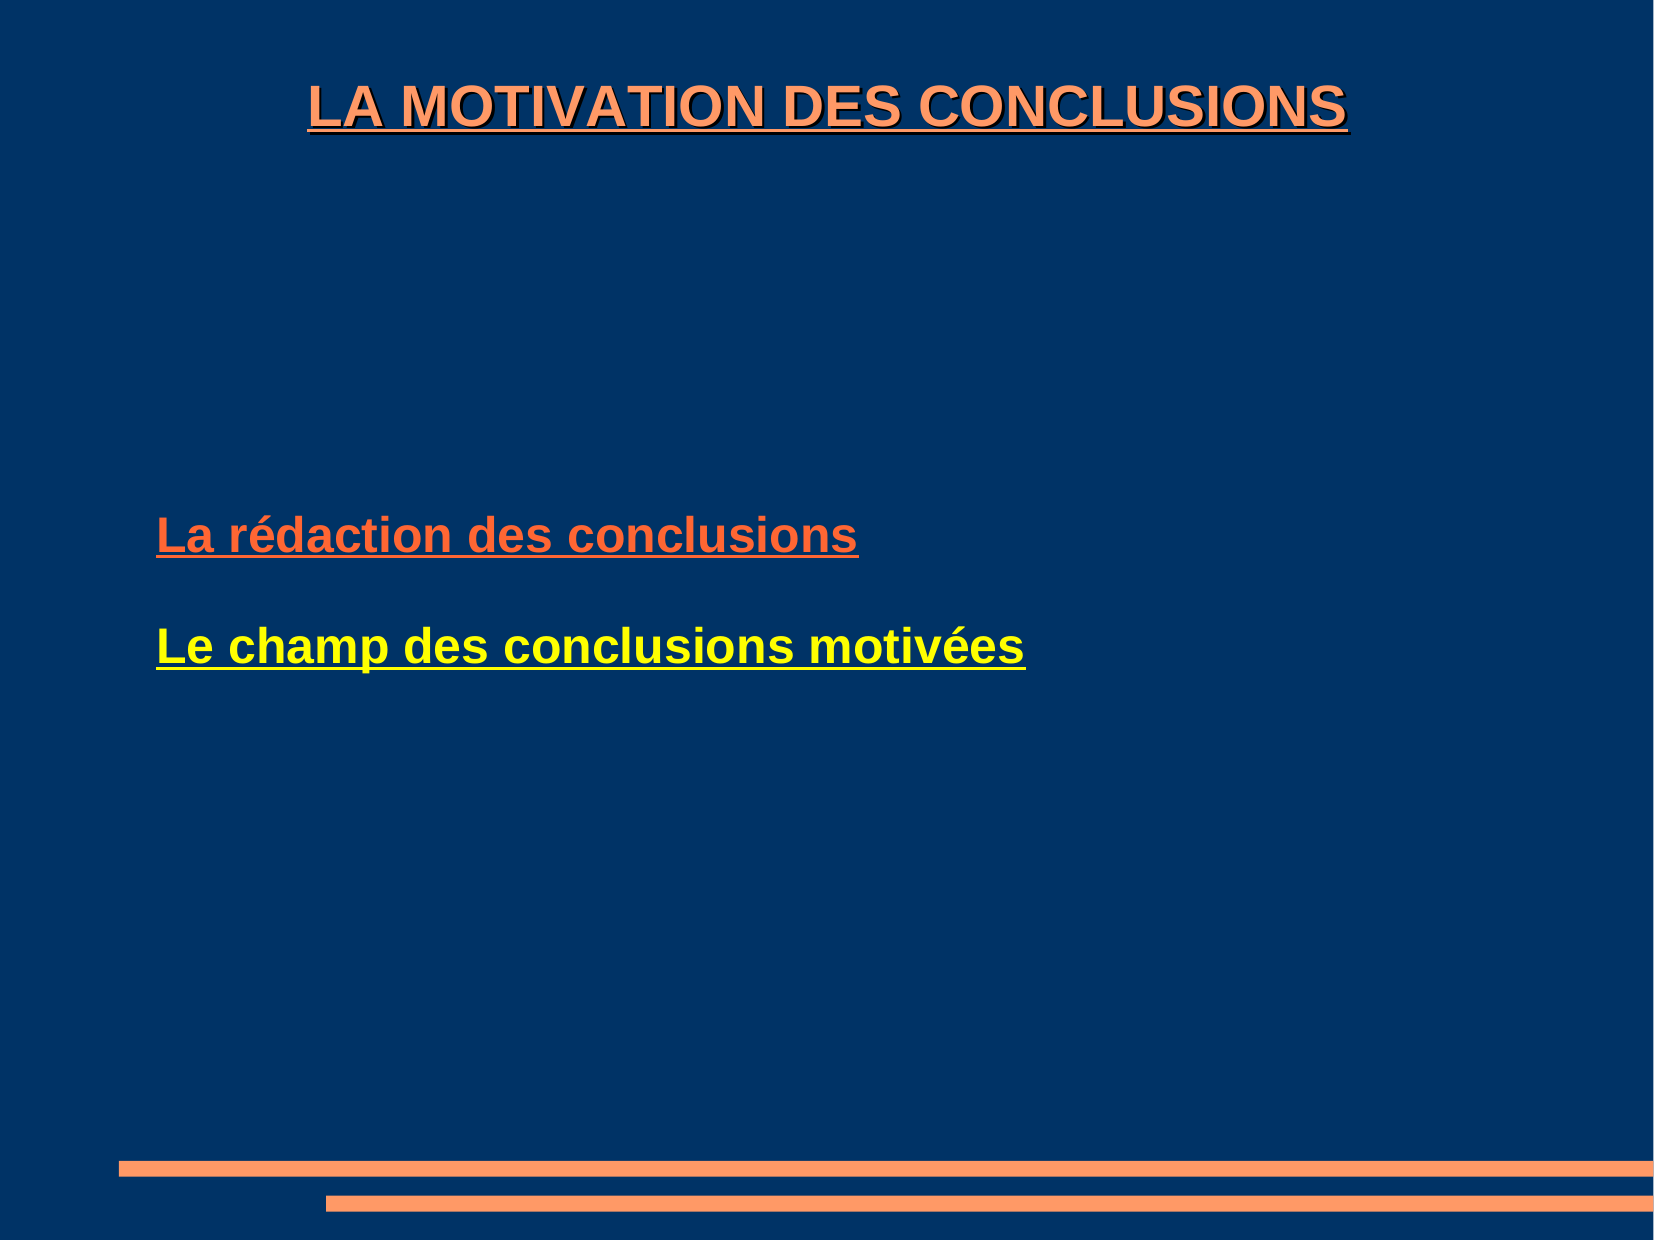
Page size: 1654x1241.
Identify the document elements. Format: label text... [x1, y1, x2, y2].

title LA MOTIVATION DES CONCLUSIONS [121, 46, 1534, 166]
subtitle La rédaction des conclusions Le champ des conclusions motivées [121, 197, 1561, 1147]
